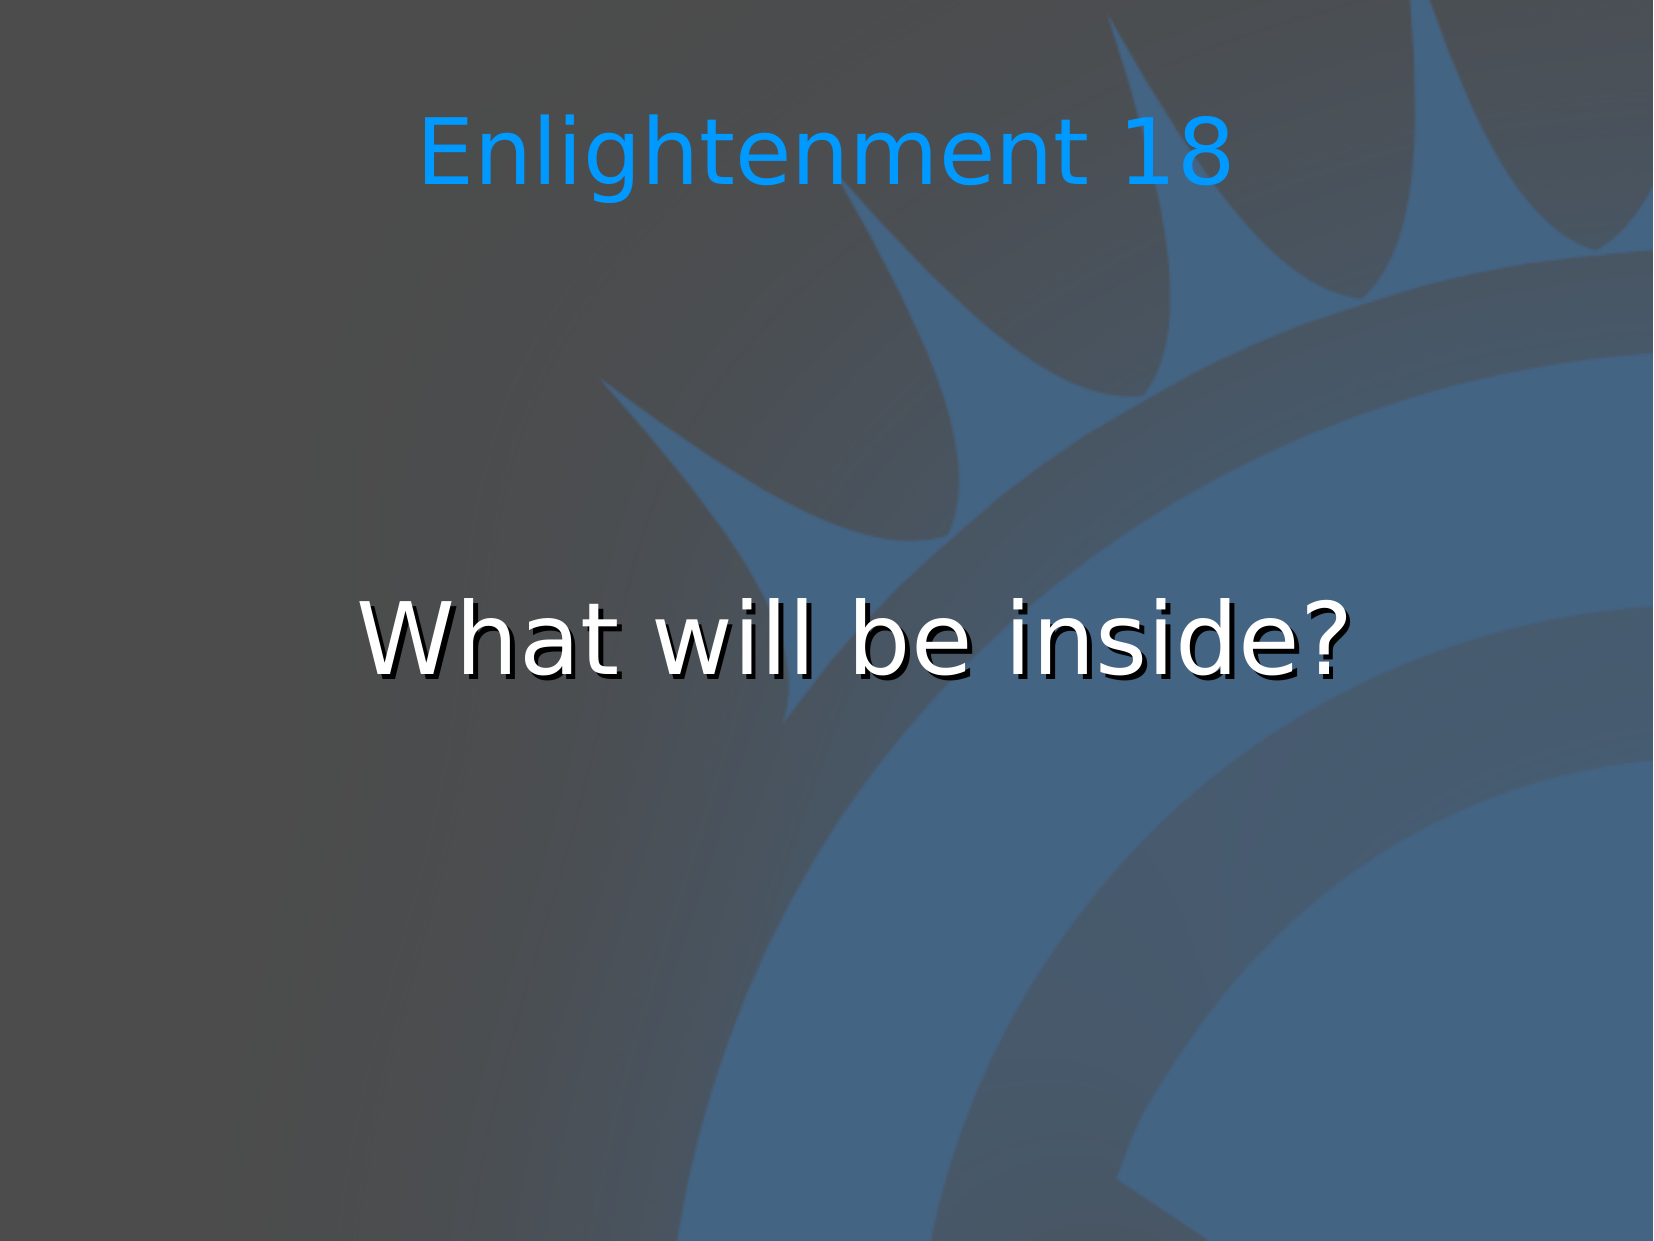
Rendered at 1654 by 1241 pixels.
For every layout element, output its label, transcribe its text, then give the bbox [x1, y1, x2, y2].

list What will be inside? [82, 290, 1576, 1010]
picture [0, 0, 1654, 1241]
title Enlightenment 18 [82, 49, 1571, 257]
